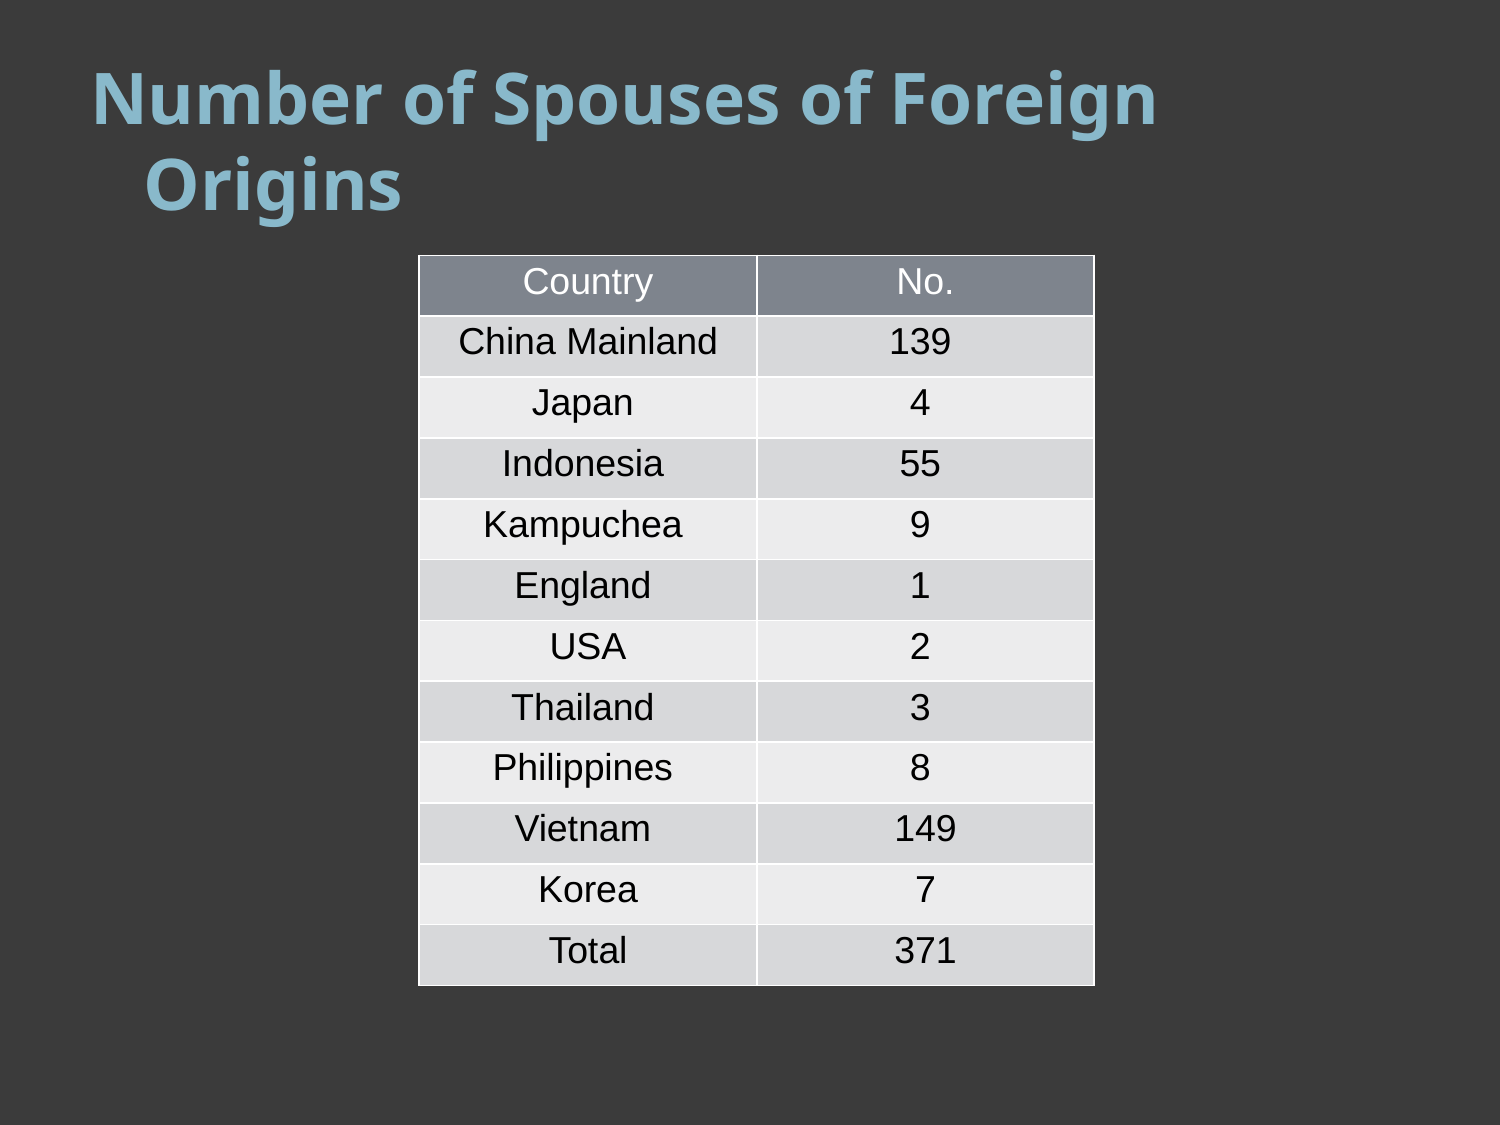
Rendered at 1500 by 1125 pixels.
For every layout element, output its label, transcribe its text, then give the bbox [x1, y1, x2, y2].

table_header Country [420, 256, 756, 315]
table_cell 7 [758, 865, 1093, 924]
table_cell 1 [758, 560, 1093, 620]
table_cell Total [420, 925, 756, 985]
table_cell 3 [758, 682, 1093, 741]
table_cell China Mainland [420, 317, 756, 376]
table_cell Vietnam [420, 804, 756, 863]
table_cell 4 [758, 378, 1093, 437]
table_cell Indonesia [420, 439, 756, 498]
table_cell 149 [758, 804, 1093, 863]
table_cell Thailand [420, 682, 756, 741]
table_cell 9 [758, 500, 1093, 559]
table_cell Korea [420, 865, 756, 924]
table_cell 2 [758, 621, 1093, 680]
table_cell 8 [758, 743, 1093, 802]
table_cell USA [420, 621, 756, 680]
table_header No. [758, 256, 1093, 315]
table_cell 139 [758, 317, 1093, 376]
table_cell Japan [420, 378, 756, 437]
table_cell 371 [758, 925, 1093, 985]
table_cell England [420, 560, 756, 620]
table_cell Philippines [420, 743, 756, 802]
title Number of Spouses of Foreign Origins [75, 45, 1329, 233]
table_cell 55 [758, 439, 1093, 498]
table_cell Kampuchea [420, 500, 756, 559]
